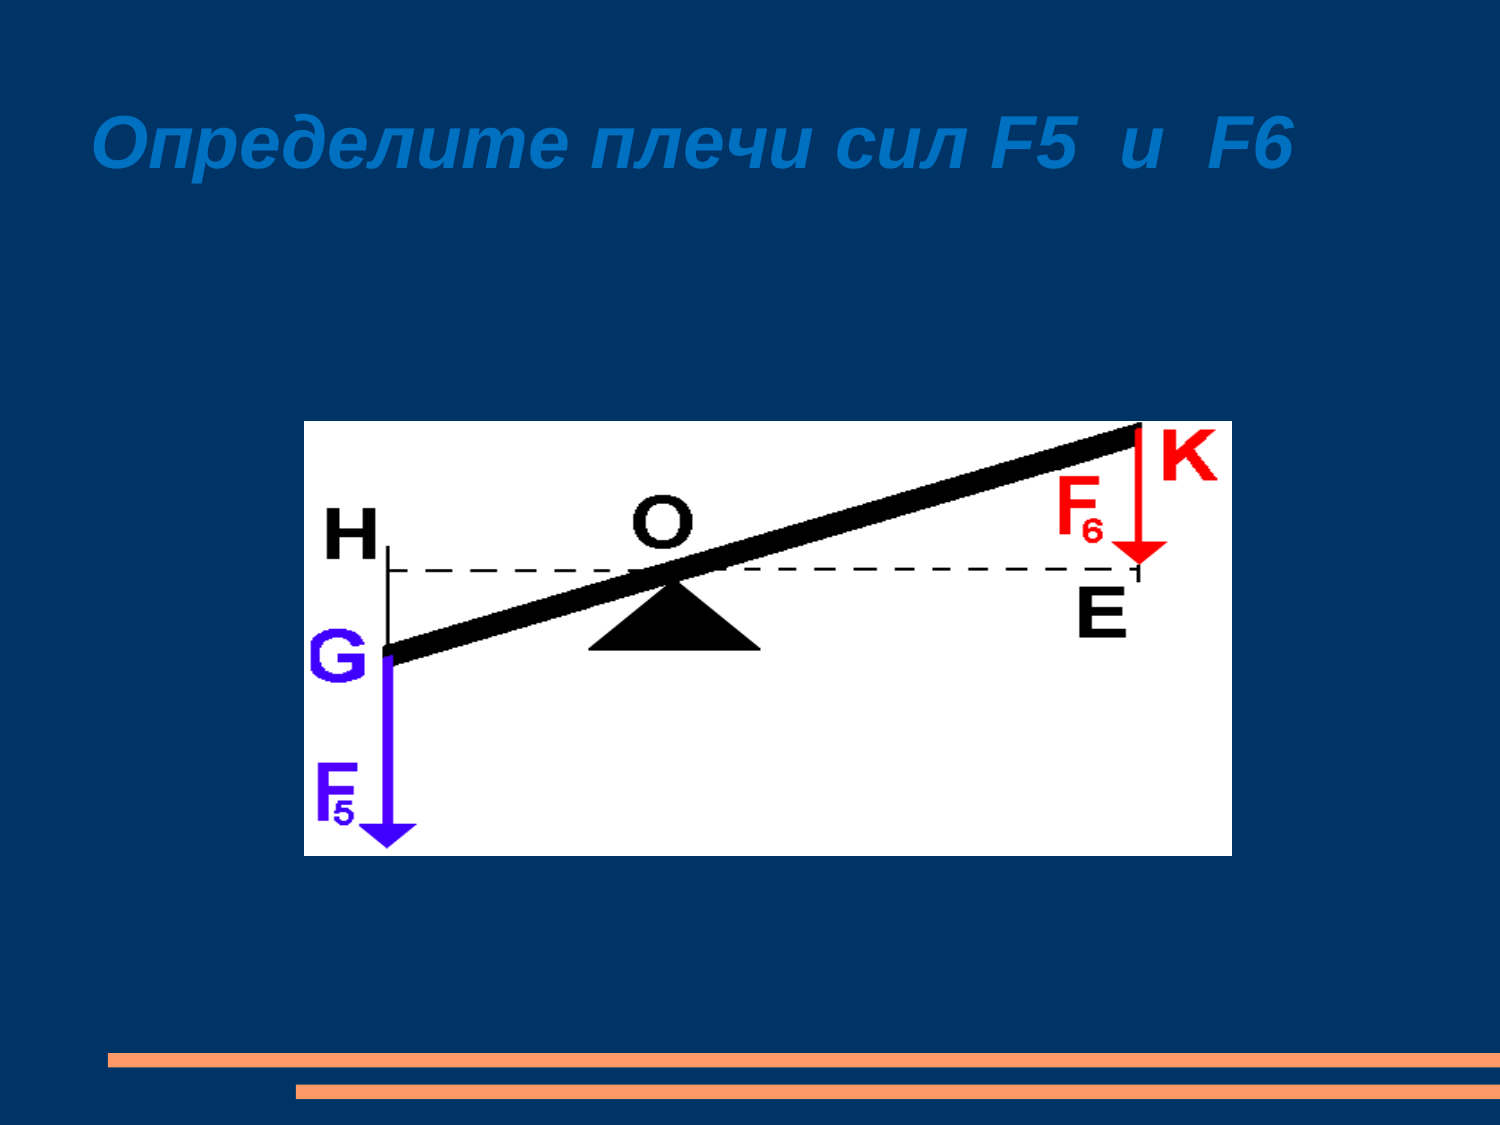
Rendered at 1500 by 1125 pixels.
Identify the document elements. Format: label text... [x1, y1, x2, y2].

title Определите плечи сил F5 и F6 [75, 45, 1426, 233]
text_box [304, 421, 1232, 856]
